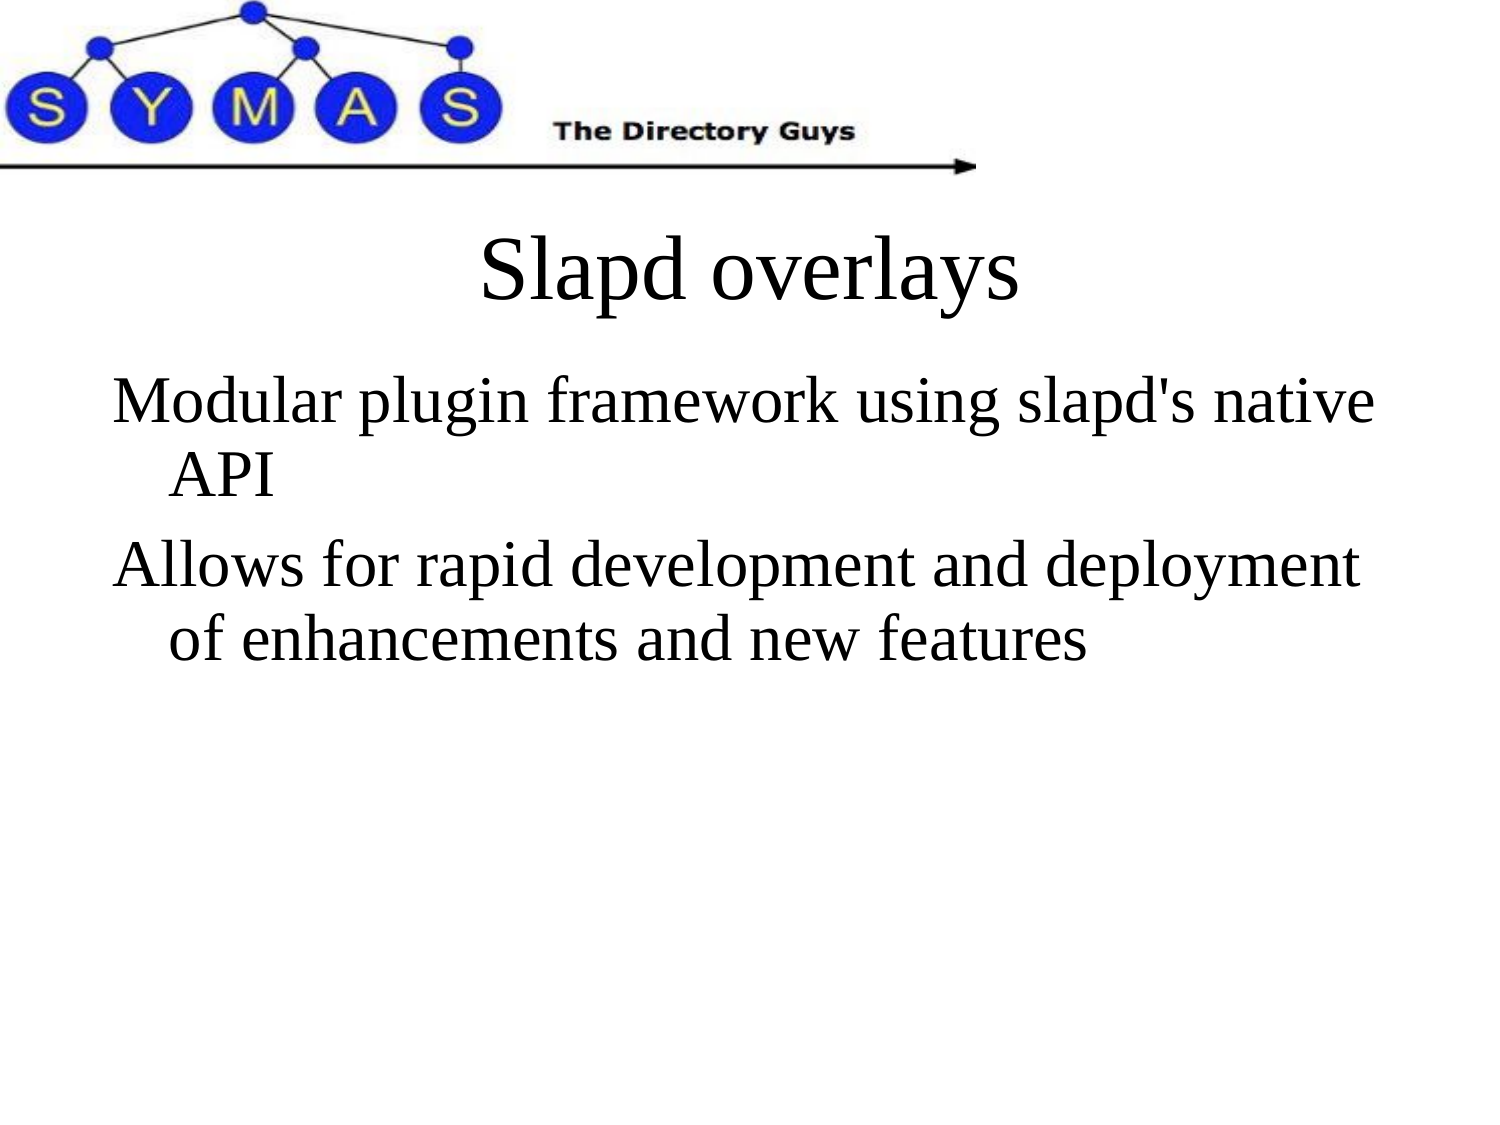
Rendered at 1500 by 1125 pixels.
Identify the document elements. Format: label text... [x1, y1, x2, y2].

list Modular plugin framework using slapd's native API Allows for rapid development and deployment of enhancements and new features [112, 362, 1388, 1038]
picture [0, 0, 976, 188]
title Slapd overlays [112, 187, 1388, 351]
